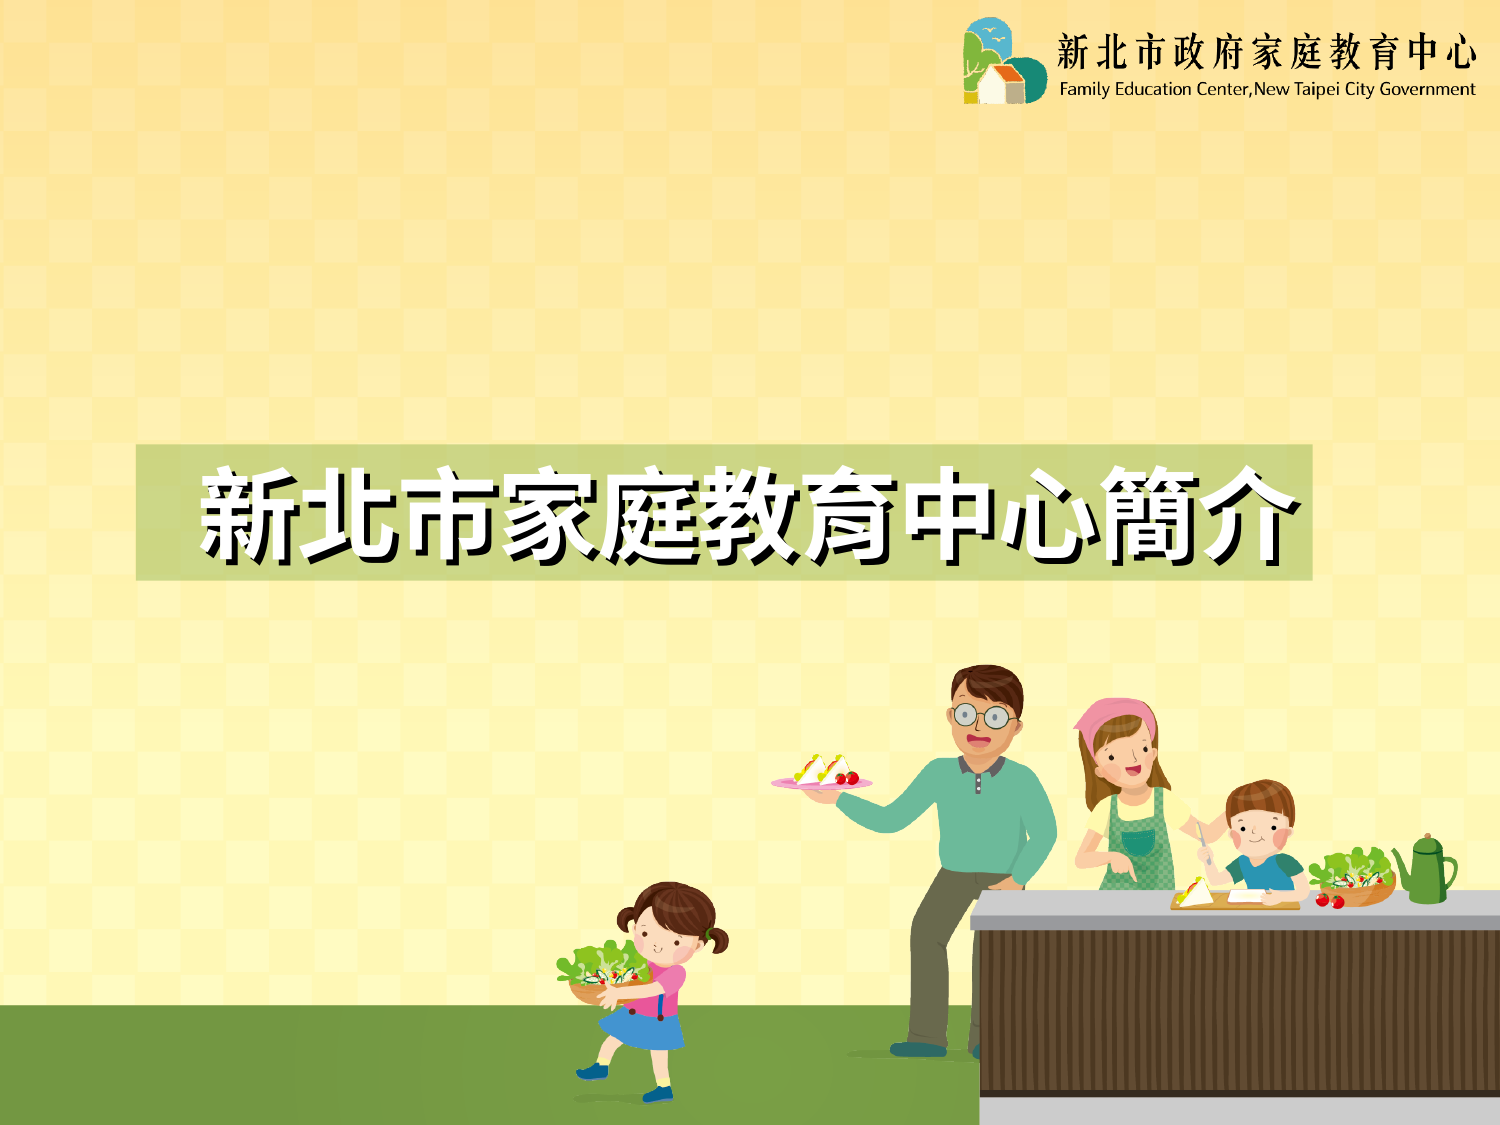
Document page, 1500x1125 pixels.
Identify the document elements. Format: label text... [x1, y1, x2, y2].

picture [525, 837, 739, 1125]
text_box 新北市家庭教育中心簡介 [135, 444, 1303, 581]
picture [761, 629, 1500, 1125]
